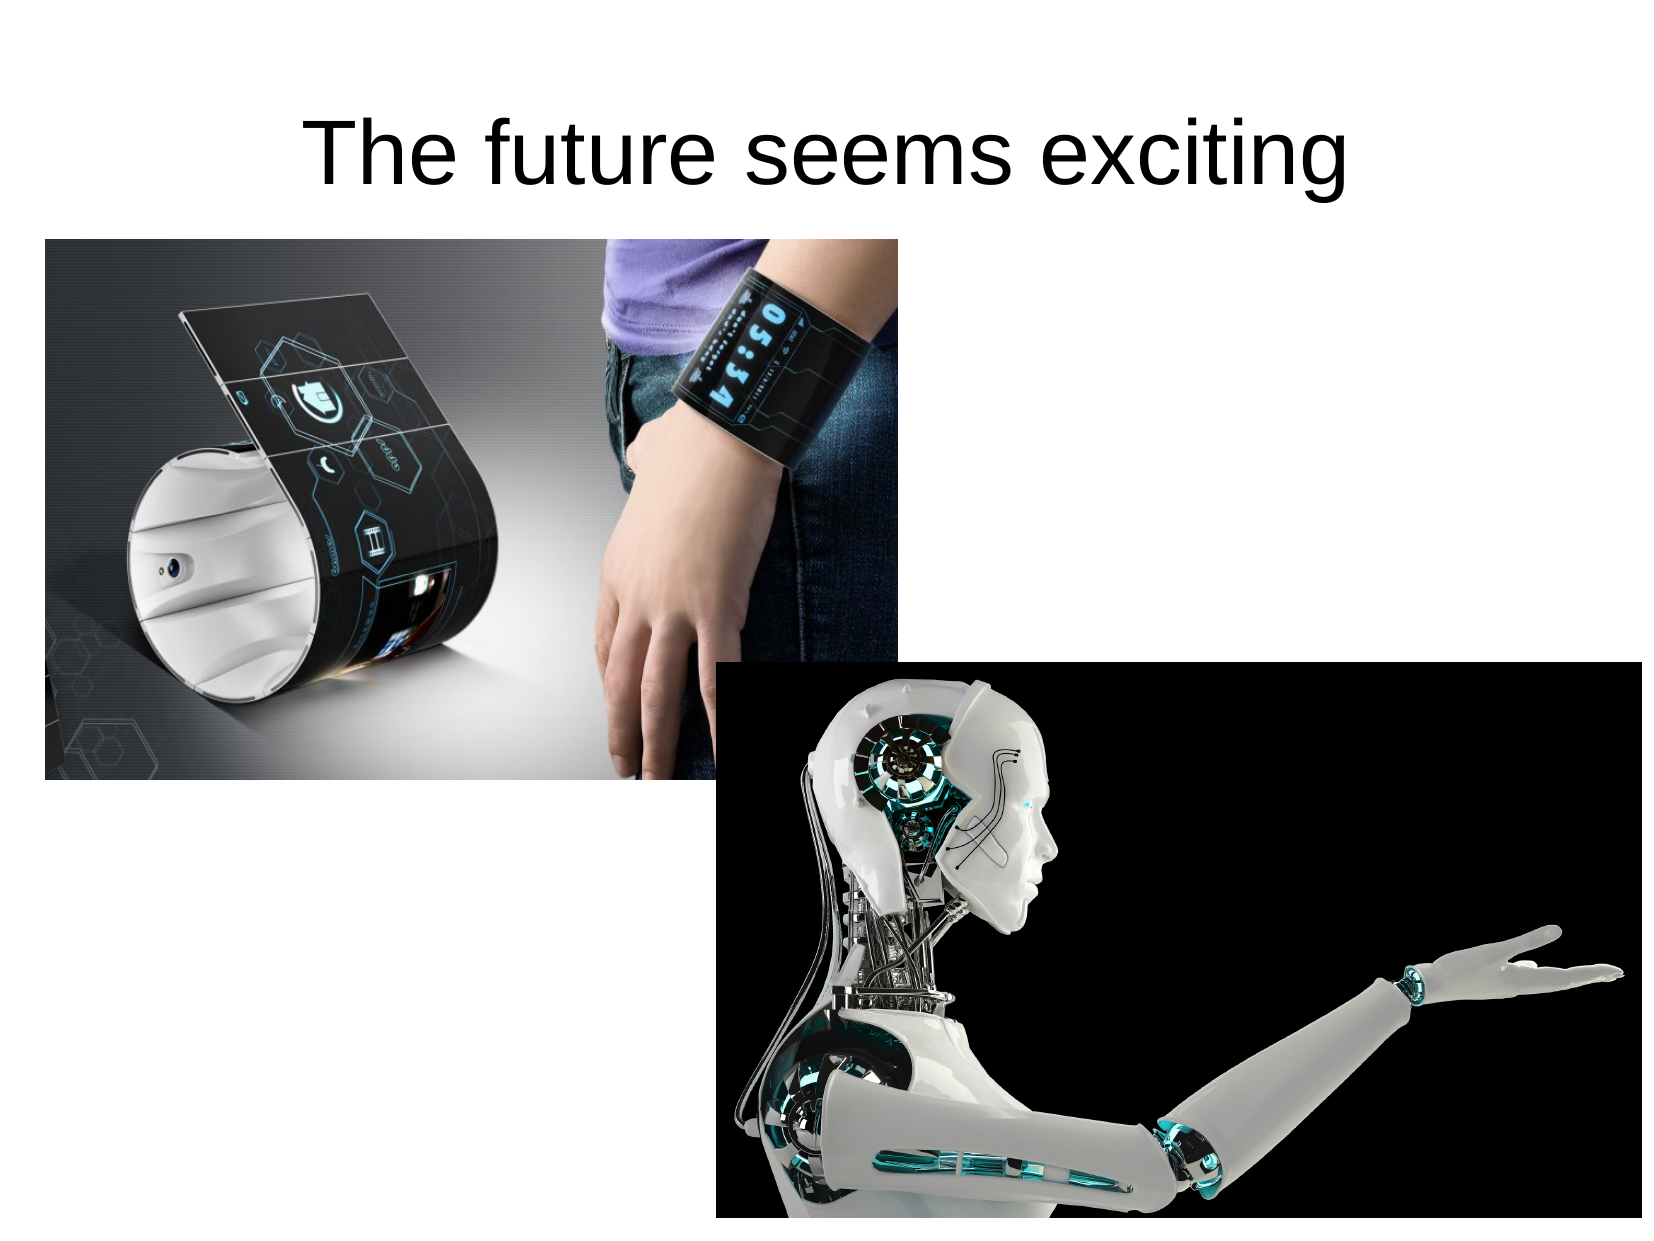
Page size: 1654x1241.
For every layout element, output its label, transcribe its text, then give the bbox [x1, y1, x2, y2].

title The future seems exciting [82, 49, 1571, 257]
picture [45, 239, 1642, 1218]
